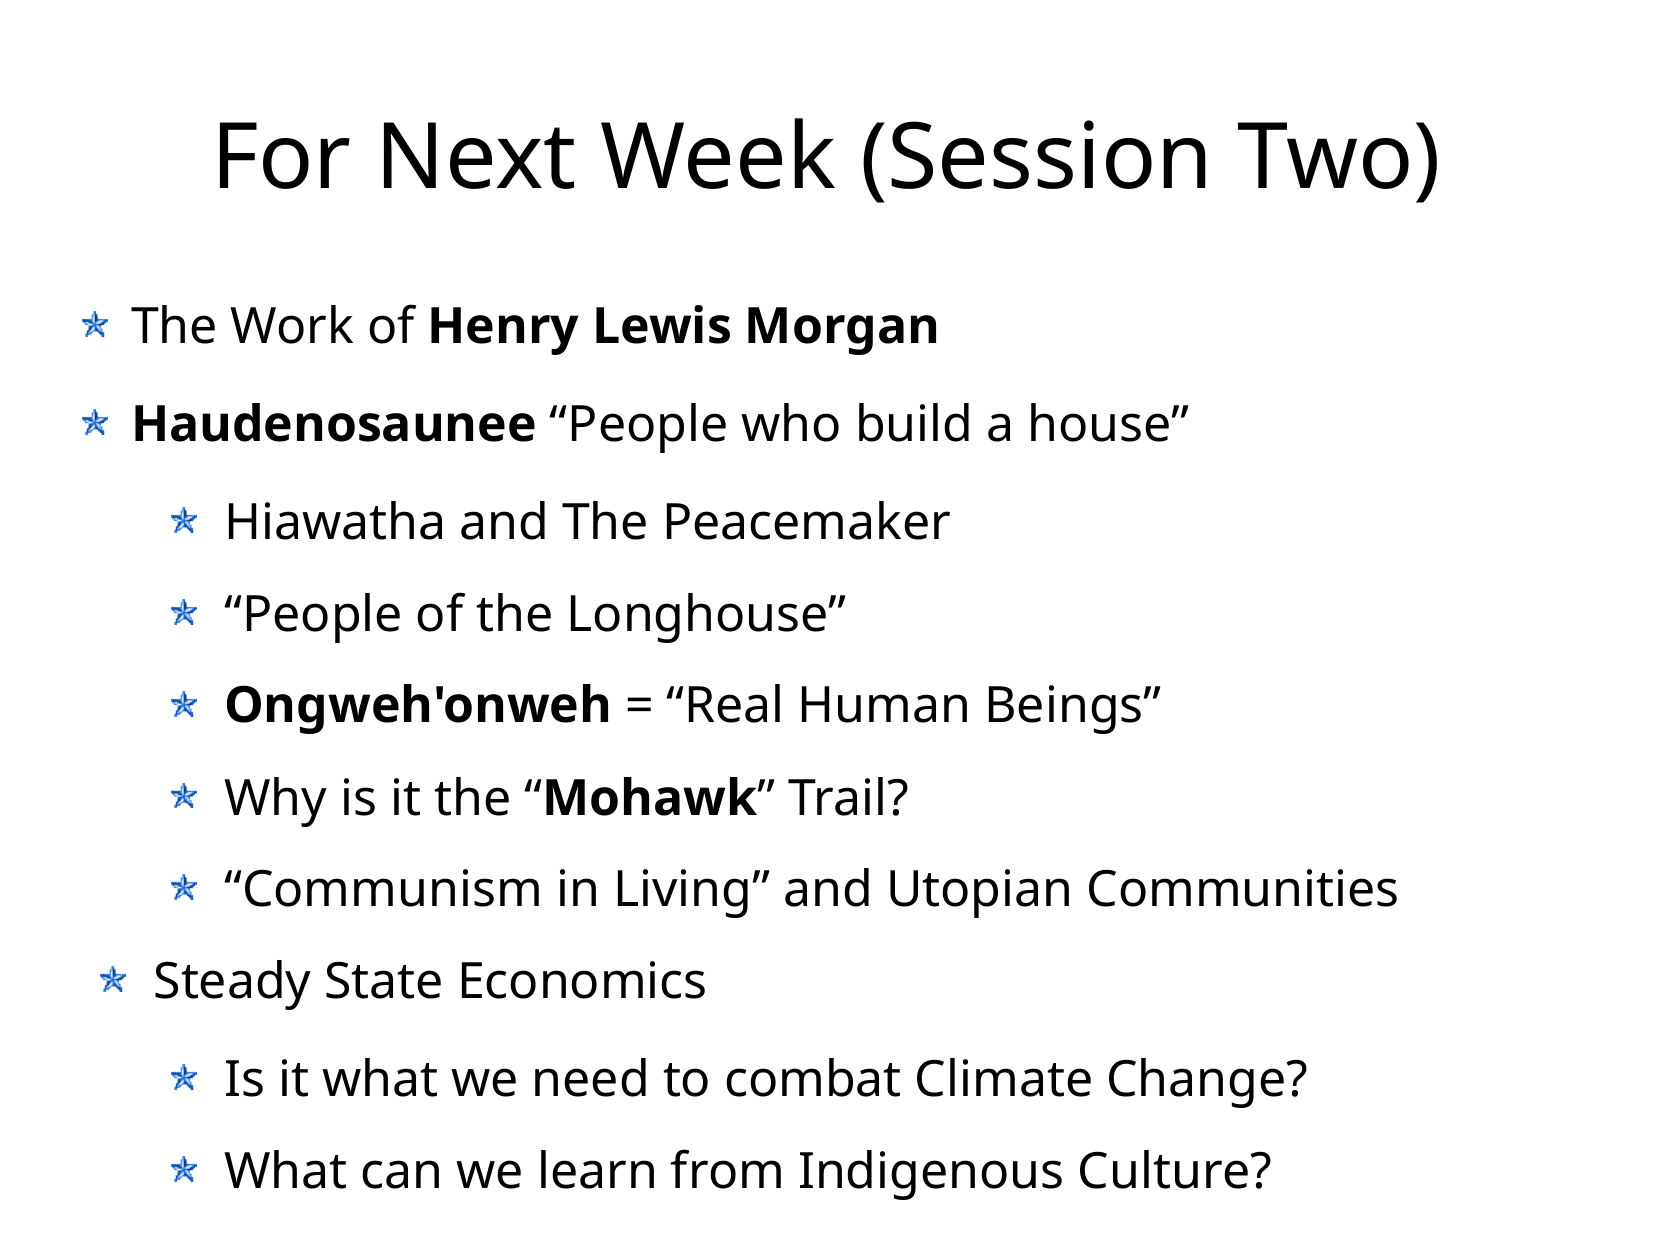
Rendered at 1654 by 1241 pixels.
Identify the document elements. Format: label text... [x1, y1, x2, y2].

picture [171, 1156, 197, 1182]
list The Work of Henry Lewis Morgan Haudenosaunee “People who build a house” Hiawatha and The Peacemaker “People of the Longhouse” Ongweh'onweh = “Real Human Beings” Why is it the “Mohawk” Trail? “Communism in Living” and Utopian Communities Steady State Economics Is it what we need to combat Climate Change? What can we learn from Indigenous Culture? [82, 290, 1571, 1124]
title For Next Week (Session Two) [82, 49, 1571, 257]
